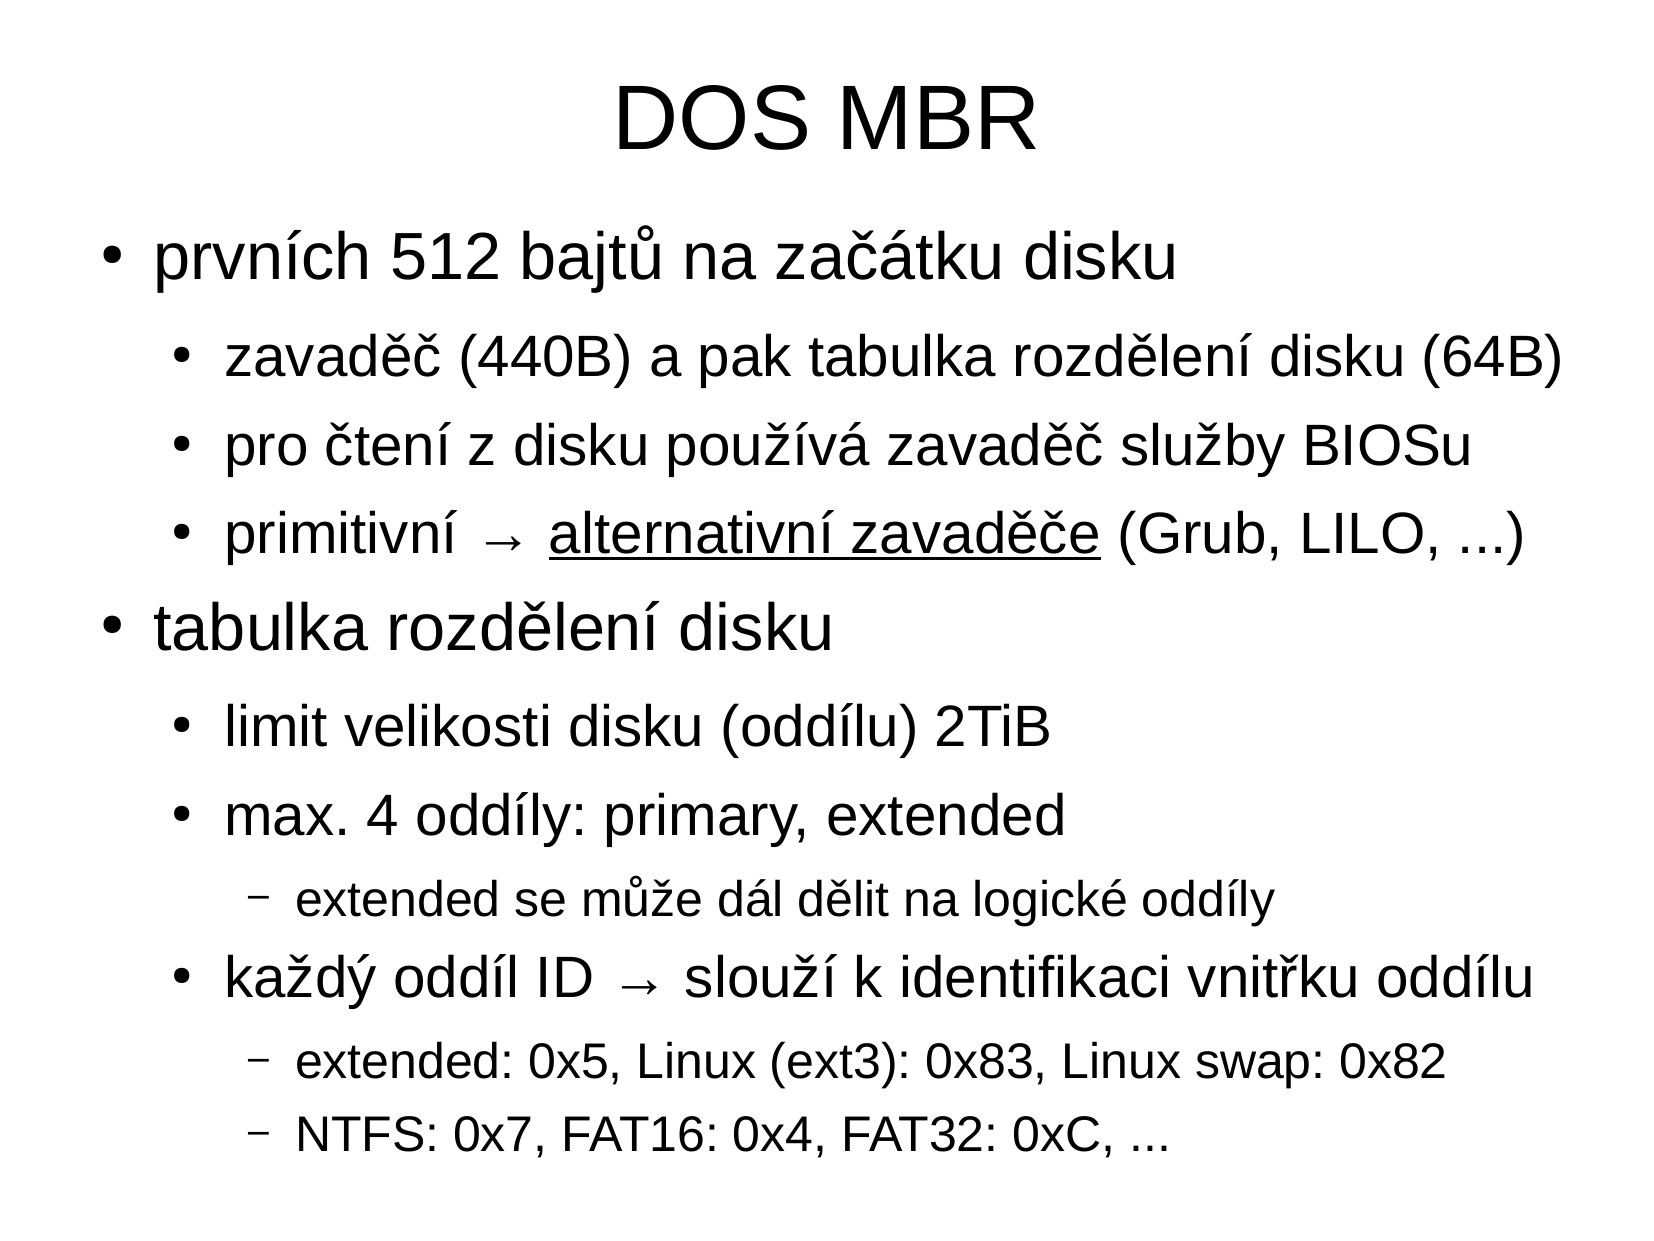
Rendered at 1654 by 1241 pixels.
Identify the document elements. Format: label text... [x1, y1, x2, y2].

list prvních 512 bajtů na začátku disku zavaděč (440B) a pak tabulka rozdělení disku (64B) pro čtení z disku používá zavaděč služby BIOSu primitivní → alternativní zavaděče (Grub, LILO, ...) tabulka rozdělení disku limit velikosti disku (oddílu) 2TiB max. 4 oddíly: primary, extended extended se může dál dělit na logické oddíly každý oddíl ID → slouží k identifikaci vnitřku oddílu extended: 0x5, Linux (ext3): 0x83, Linux swap: 0x82 NTFS: 0x7, FAT16: 0x4, FAT32: 0xC, ... [82, 219, 1571, 1163]
title DOS MBR [82, 21, 1571, 214]
